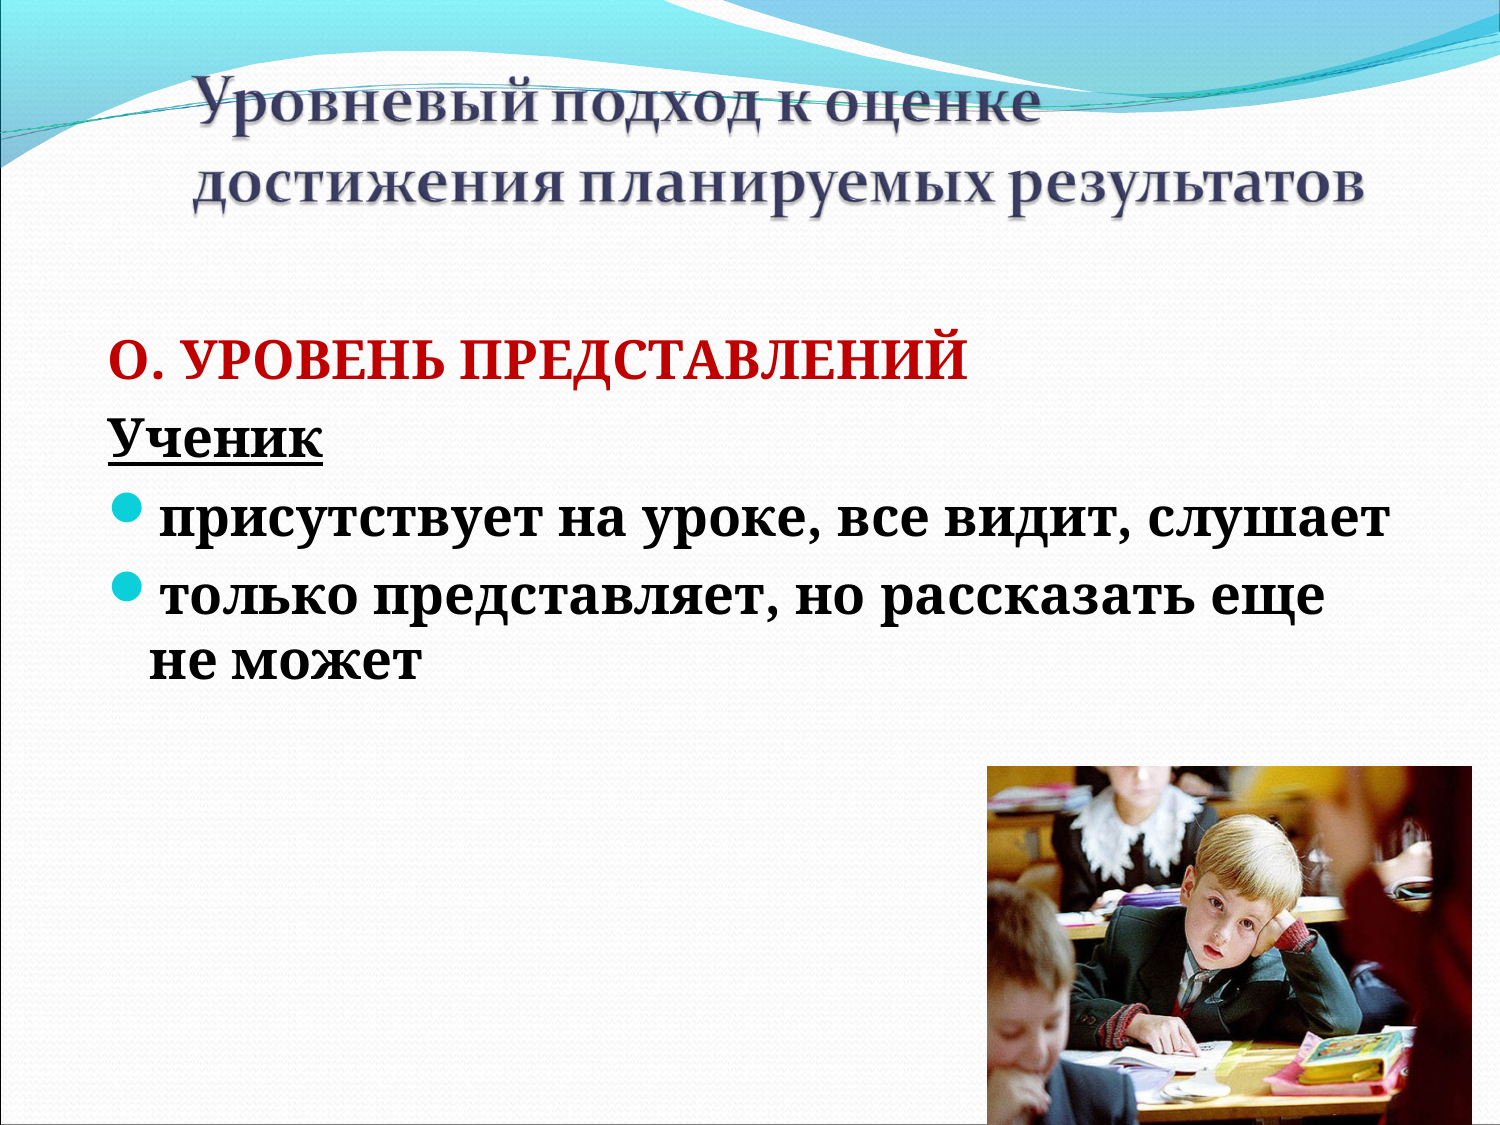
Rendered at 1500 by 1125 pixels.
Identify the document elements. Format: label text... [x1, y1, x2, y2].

text_box [150, 37, 1427, 235]
list O. УРОВЕНЬ ПРЕДСТАВЛЕНИЙ Ученик присутствует на уроке, все видит, слушает только представляет, но рассказать еще не может [75, 317, 1426, 1038]
picture [0, 0, 1500, 1125]
